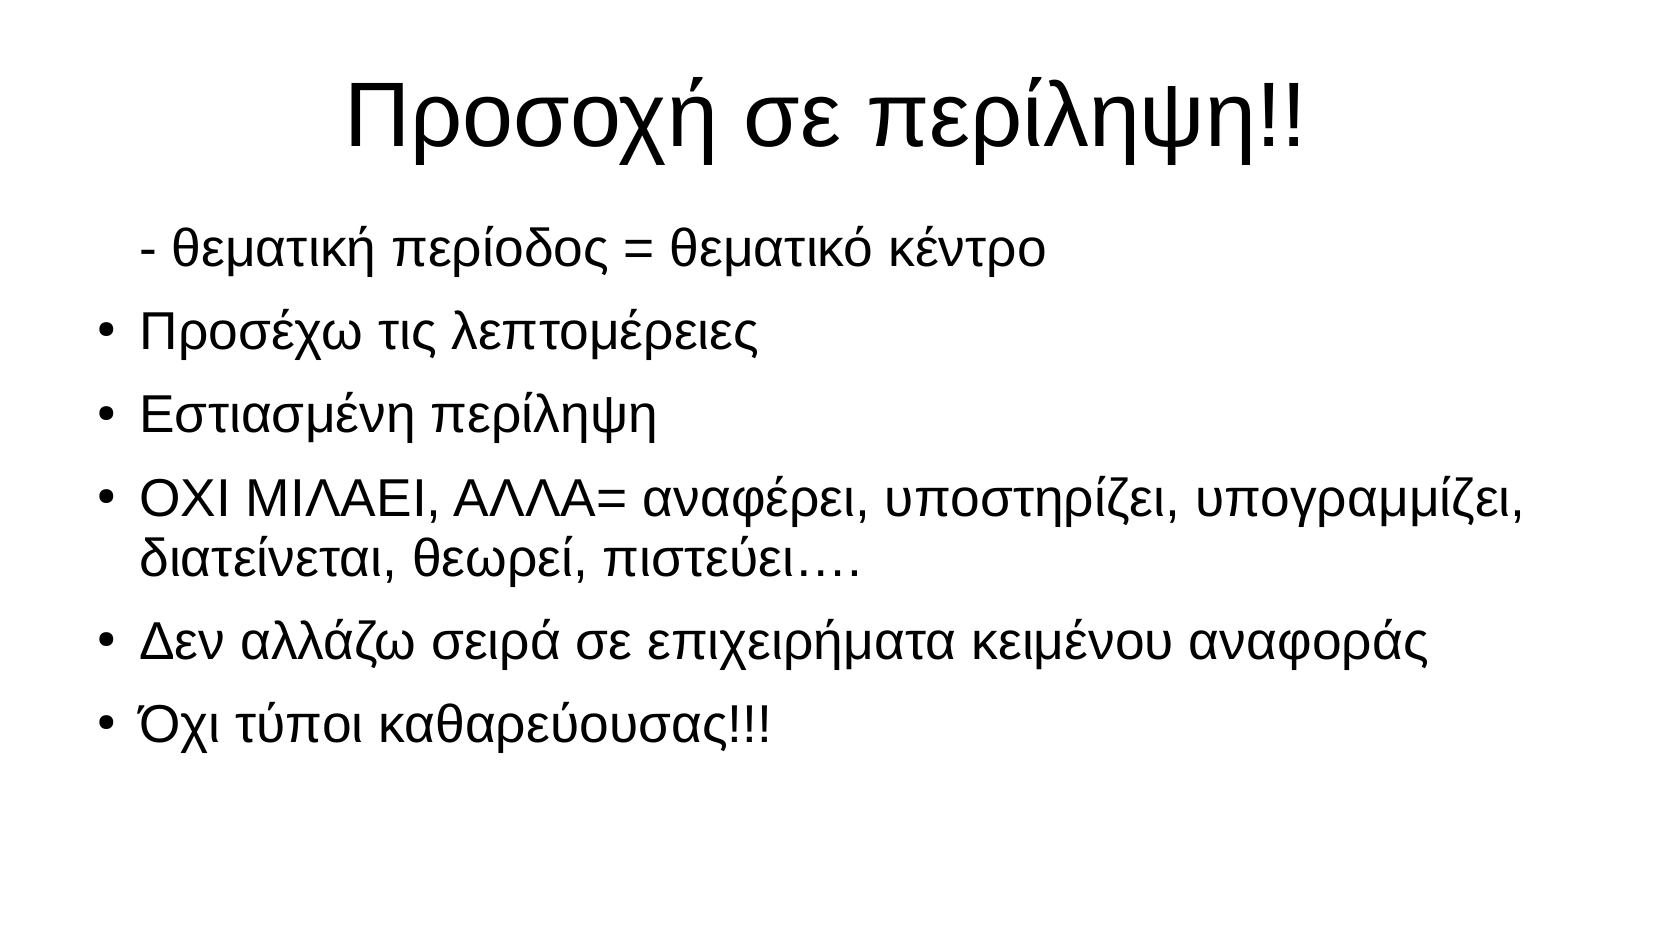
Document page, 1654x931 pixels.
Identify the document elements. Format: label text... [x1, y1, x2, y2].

title Προσοχή σε περίληψη!! [82, 37, 1571, 193]
list - θεματική περίοδος = θεματικό κέντρο Προσέχω τις λεπτομέρειες Εστιασμένη περίληψη ΟΧΙ ΜΙΛΑΕΙ, ΑΛΛΑ= αναφέρει, υποστηρίζει, υπογραμμίζει, διατείνεται, θεωρεί, πιστεύει…. Δεν αλλάζω σειρά σε επιχειρήματα κειμένου αναφοράς Όχι τύποι καθαρεύουσας!!! [82, 217, 1571, 758]
